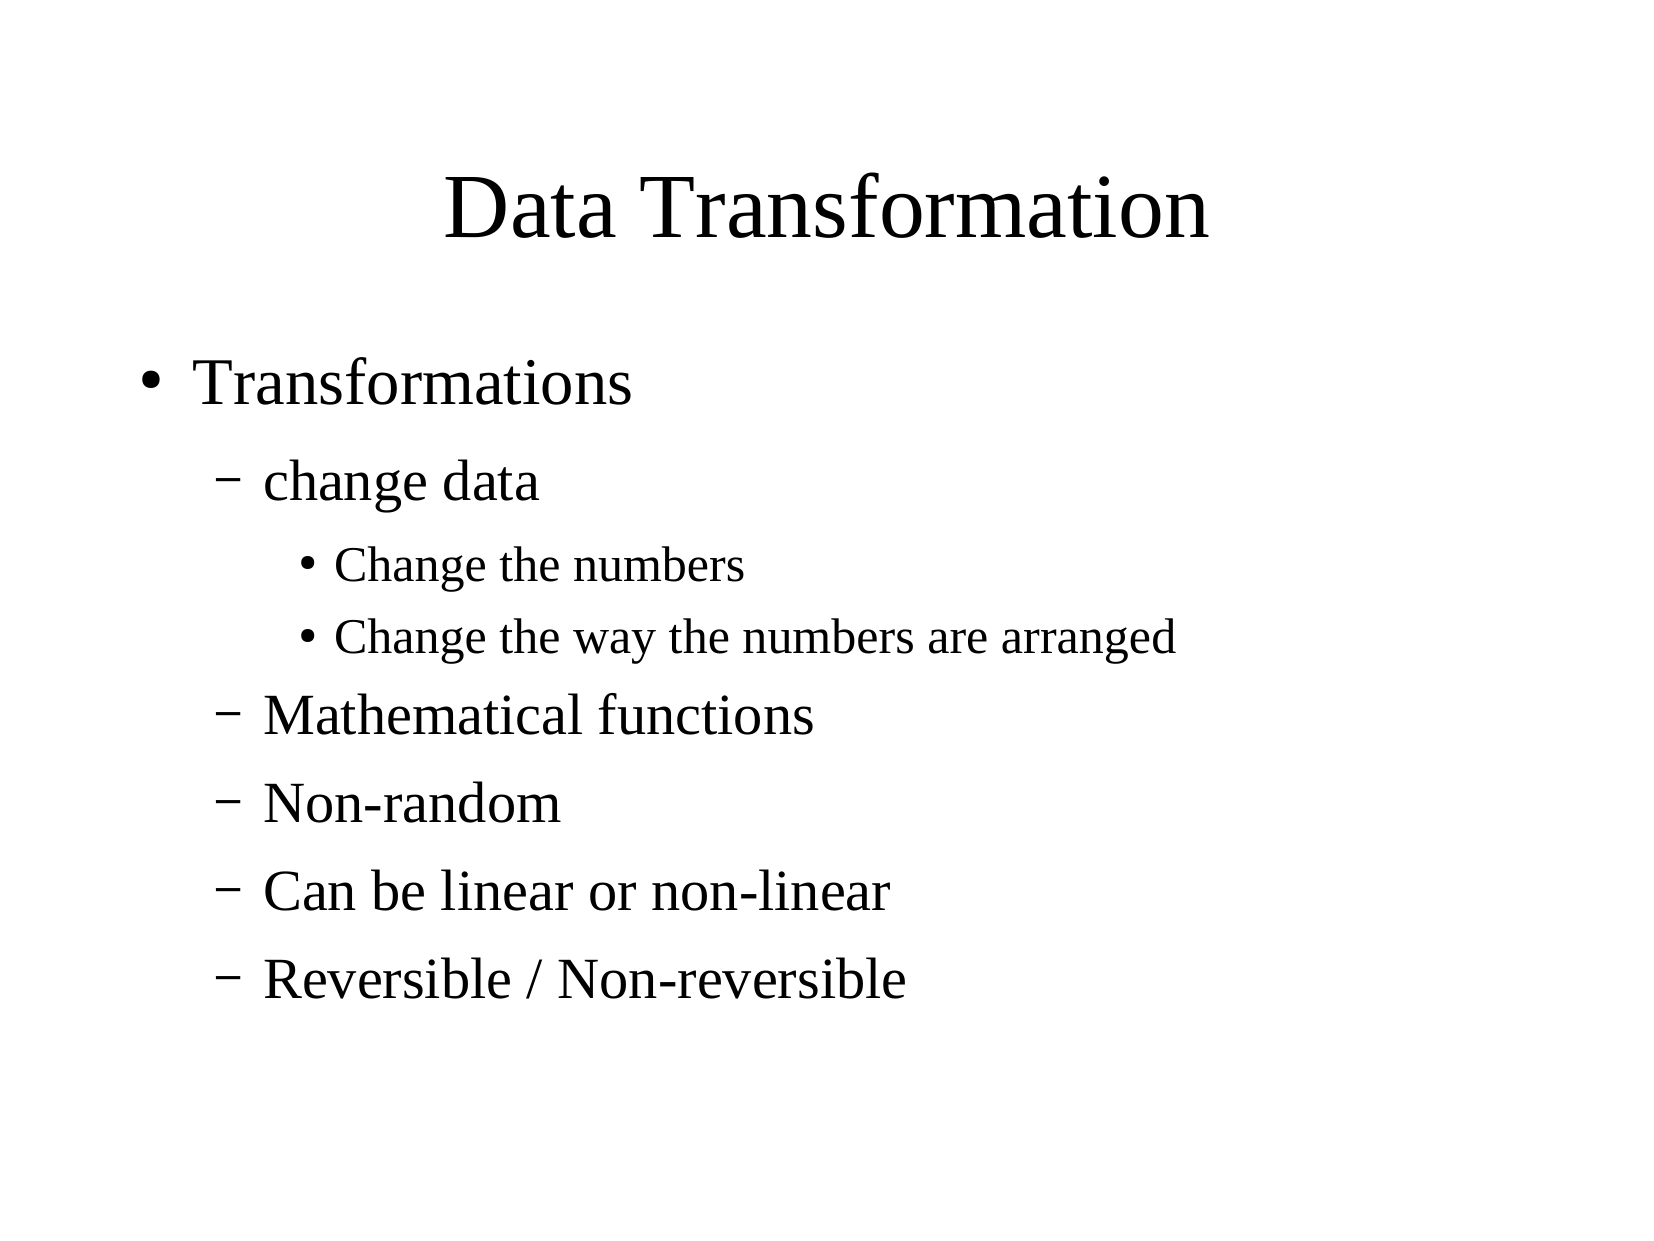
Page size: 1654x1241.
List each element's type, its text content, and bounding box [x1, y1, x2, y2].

list Transformations change data Change the numbers Change the way the numbers are arranged Mathematical functions Non-random Can be linear or non-linear Reversible / Non-reversible [121, 344, 1534, 1127]
title Data Transformation [121, 102, 1534, 311]
